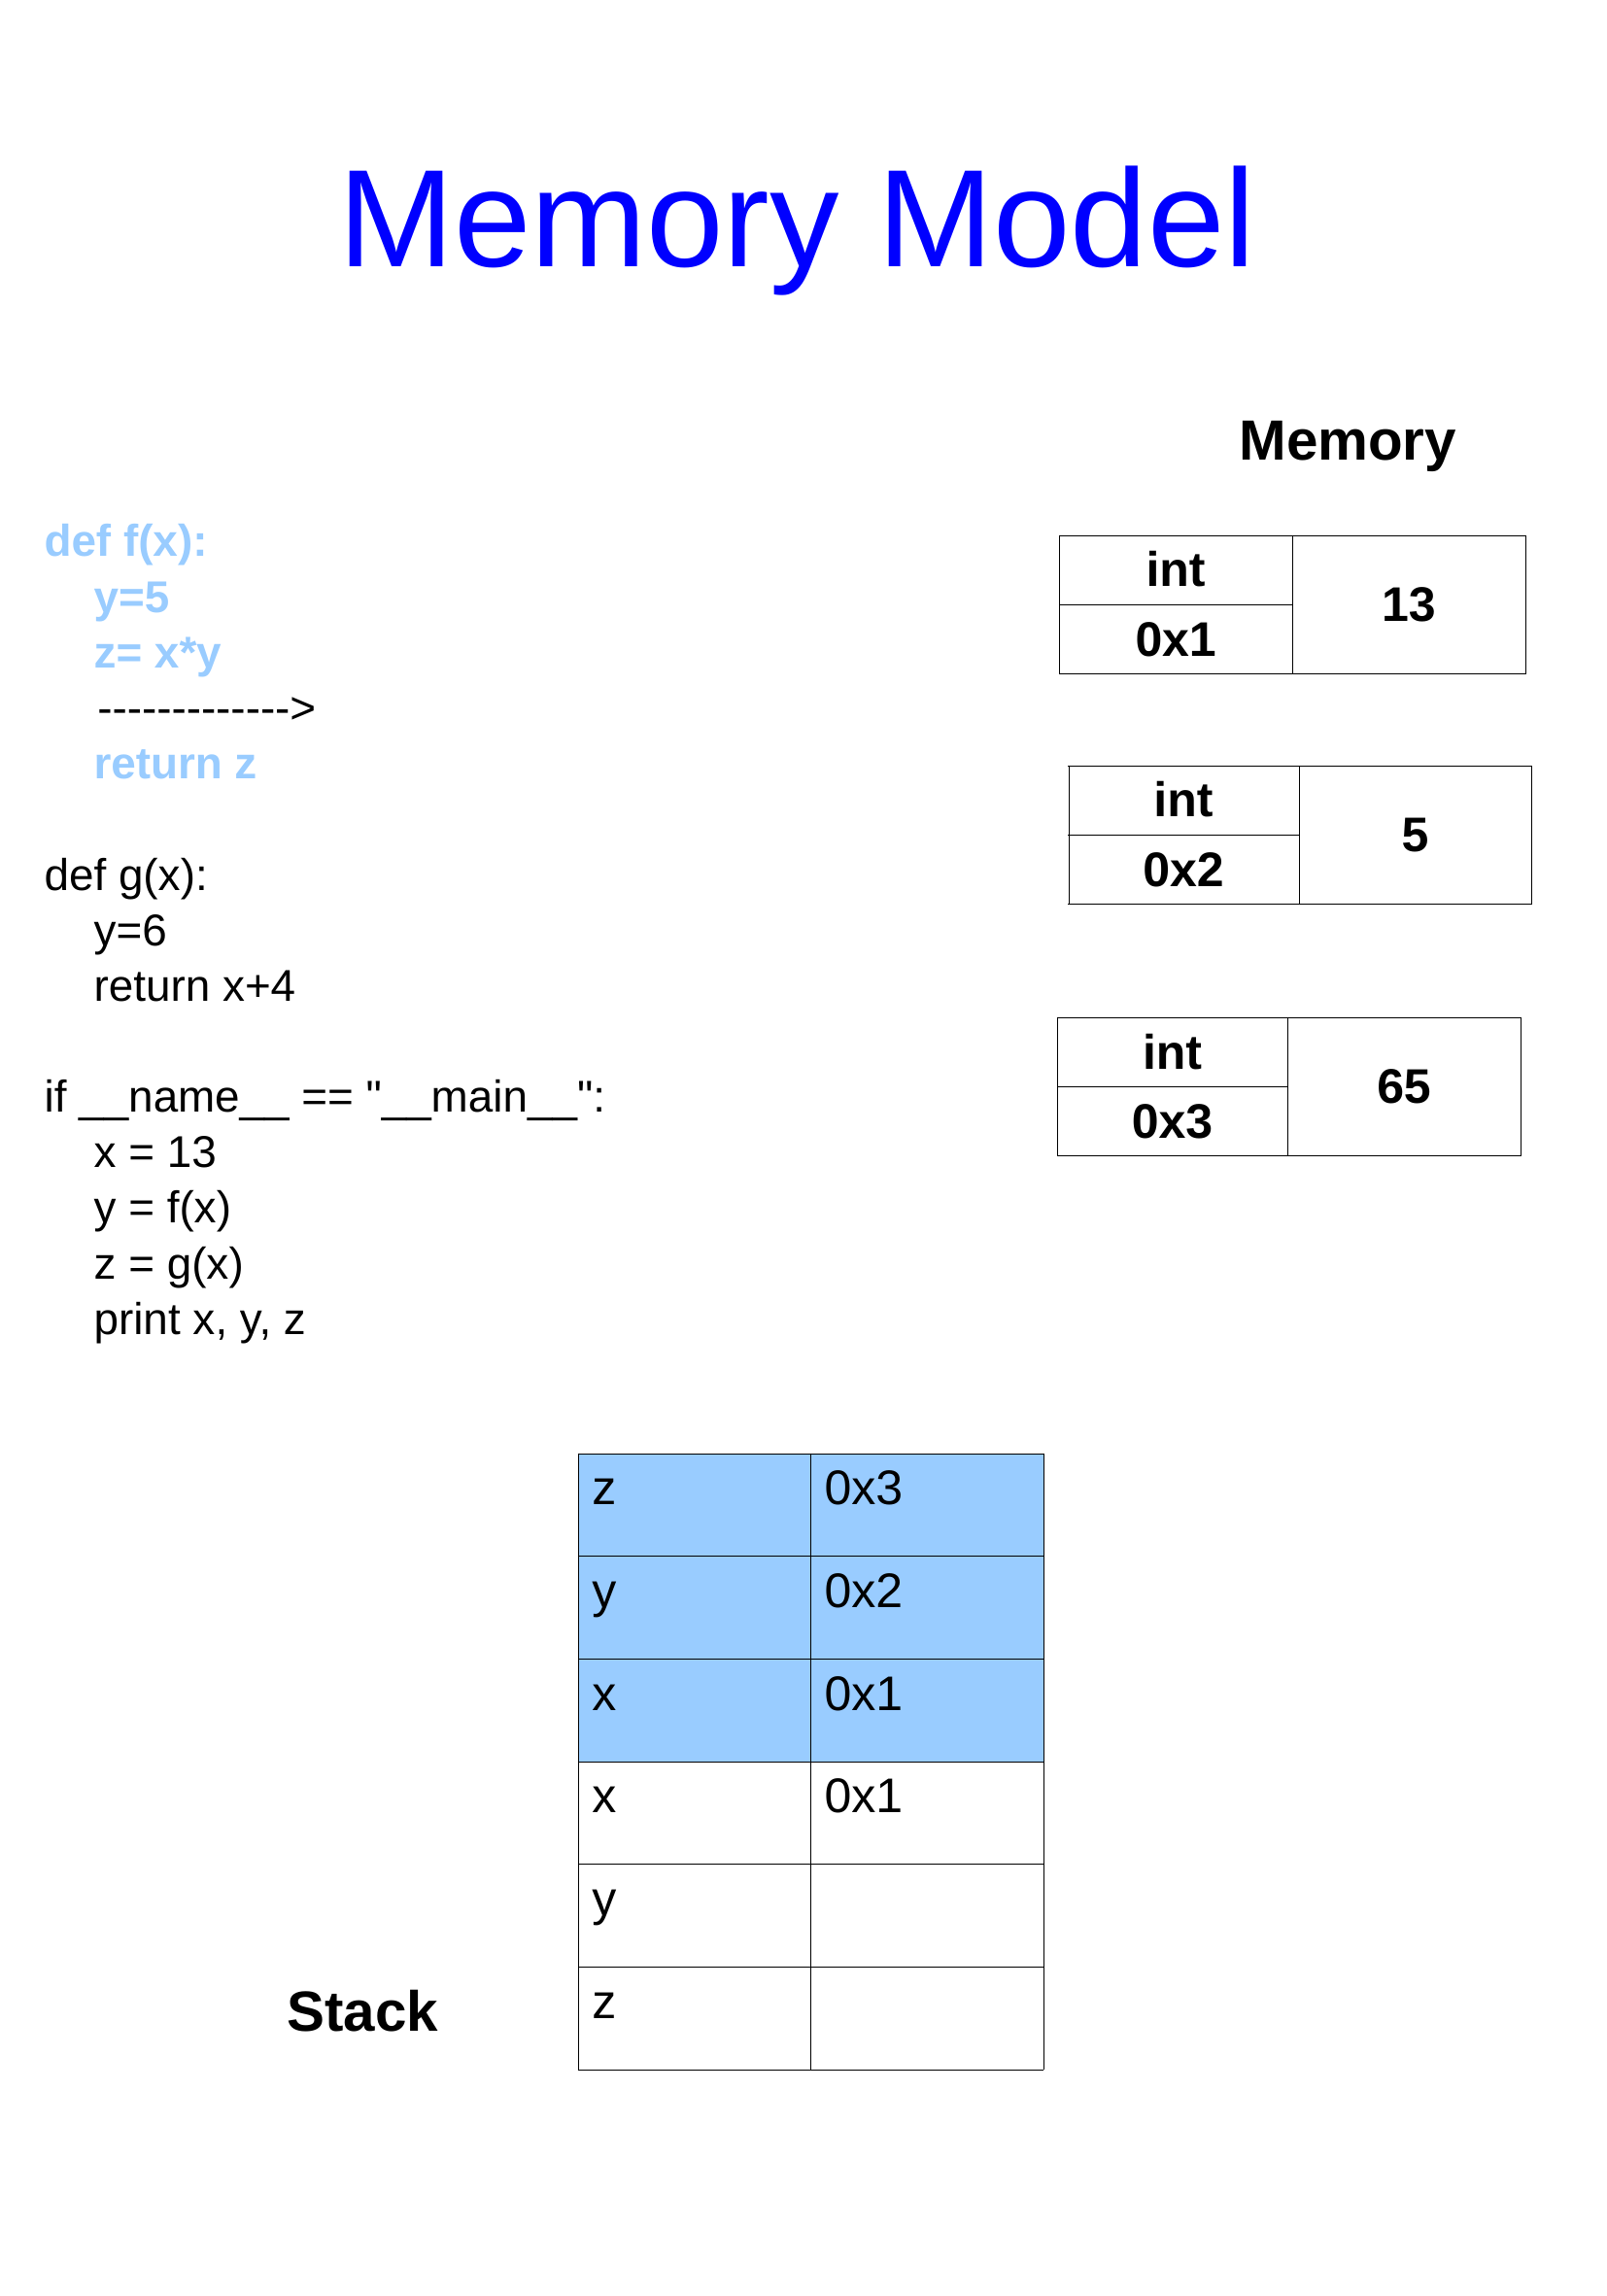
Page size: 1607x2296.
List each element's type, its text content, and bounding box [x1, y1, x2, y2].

table_cell 0x1 [811, 1660, 1043, 1762]
table_header int [1070, 767, 1299, 835]
list def f(x): y=5 z= x*y -------------> return z def g(x): y=6 return x+4 if __name__ == "__main__": x = 13 y = f(x) z = g(x) print x, y, z [28, 516, 632, 1345]
table_cell y [579, 1865, 810, 1967]
list Stack [218, 1979, 488, 2066]
table_cell 0x1 [811, 1763, 1043, 1864]
table_header 5 [1300, 767, 1531, 904]
table_cell [811, 1865, 1043, 1967]
table_cell 0x3 [1058, 1087, 1287, 1155]
table_cell x [579, 1660, 810, 1762]
table_cell x [579, 1763, 810, 1864]
table_header int [1060, 536, 1292, 604]
table_cell [811, 1968, 1043, 2070]
table_cell 0x2 [1070, 836, 1299, 904]
table_header 0x3 [811, 1455, 1043, 1556]
table_header 13 [1293, 536, 1525, 673]
table_header z [579, 1455, 810, 1556]
table_cell z [579, 1968, 810, 2070]
table_cell y [579, 1557, 810, 1659]
table_cell 0x2 [811, 1557, 1043, 1659]
table_cell 0x1 [1060, 605, 1292, 673]
table_header 65 [1288, 1018, 1521, 1155]
list Memory [1170, 408, 1525, 488]
title Memory Model [74, 108, 1521, 328]
table_header int [1058, 1018, 1287, 1086]
